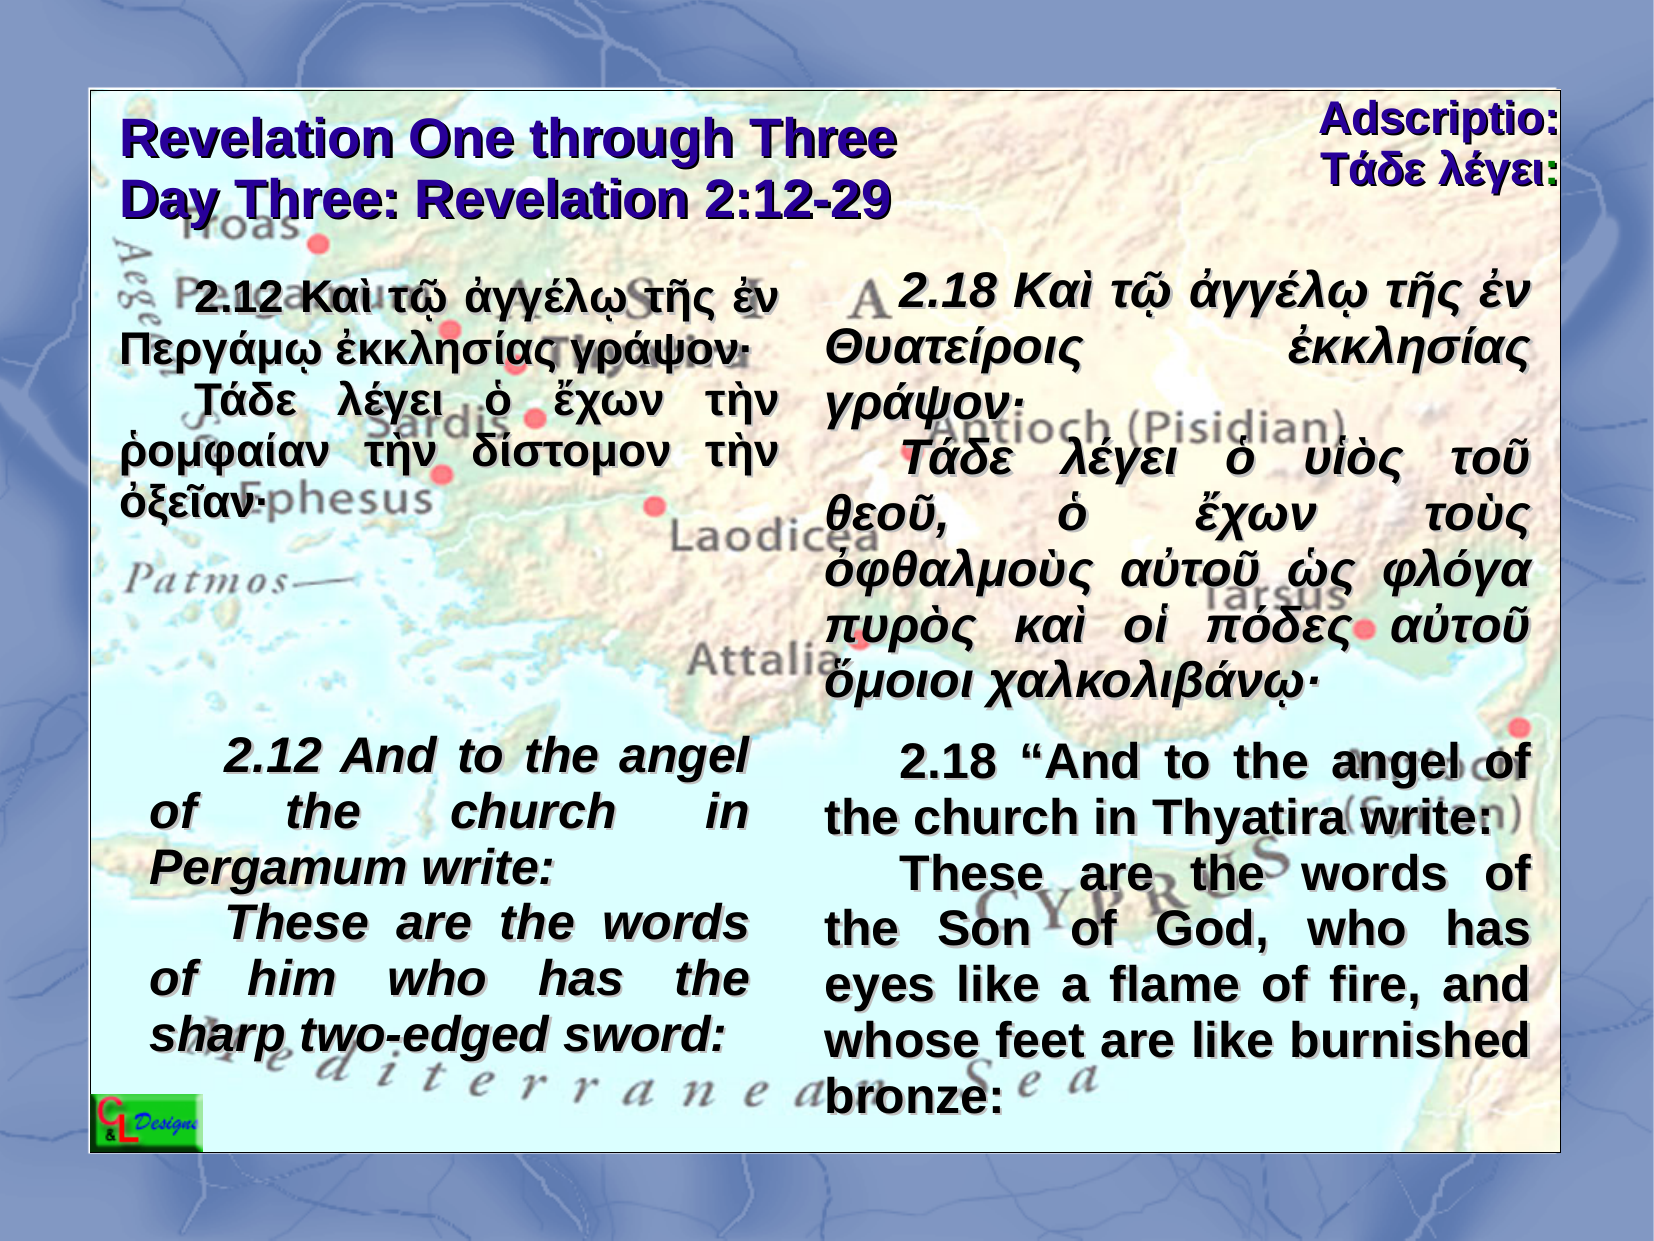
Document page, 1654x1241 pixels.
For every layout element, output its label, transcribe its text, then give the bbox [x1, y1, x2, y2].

text_box 2.18 Καὶ τῷ ἀγγέλῳ τῆς ἐν Θυατείροις ἐκκλησίας γράψον· Τάδε λέγει ὁ υἱὸς τοῦ θεοῦ, ὁ ἔχων τοὺς ὀφθαλμοὺς αὐτοῦ ὡς φλόγα πυρὸς καὶ οἱ πόδες αὐτοῦ ὅμοιοι χαλκολιβάνῳ· [810, 255, 1547, 726]
picture [0, 0, 1654, 1241]
text_box 2.12 And to the angel of the church in Pergamum write: These are the words of him who has the sharp two-edged sword: [135, 720, 766, 1104]
text_box 2.12 Καὶ τῷ ἀγγέλῳ τῆς ἐν Περγάμῳ ἐκκλησίας γράψον· Τάδε λέγει ὁ ἔχων τὴν ῥομφαίαν τὴν δίστομον τὴν ὀξεῖαν· [105, 263, 796, 631]
title Revelation One through Three Day Three: Revelation 2:12-29 [119, 96, 1081, 241]
text_box 2.18 “And to the angel of the church in Thyatira write: These are the words of the Son of God, who has eyes like a flame of fire, and whose feet are like burnished bronze: [810, 726, 1547, 1141]
text_box Adscriptio: Τάδε λέγει: [1135, 90, 1561, 247]
